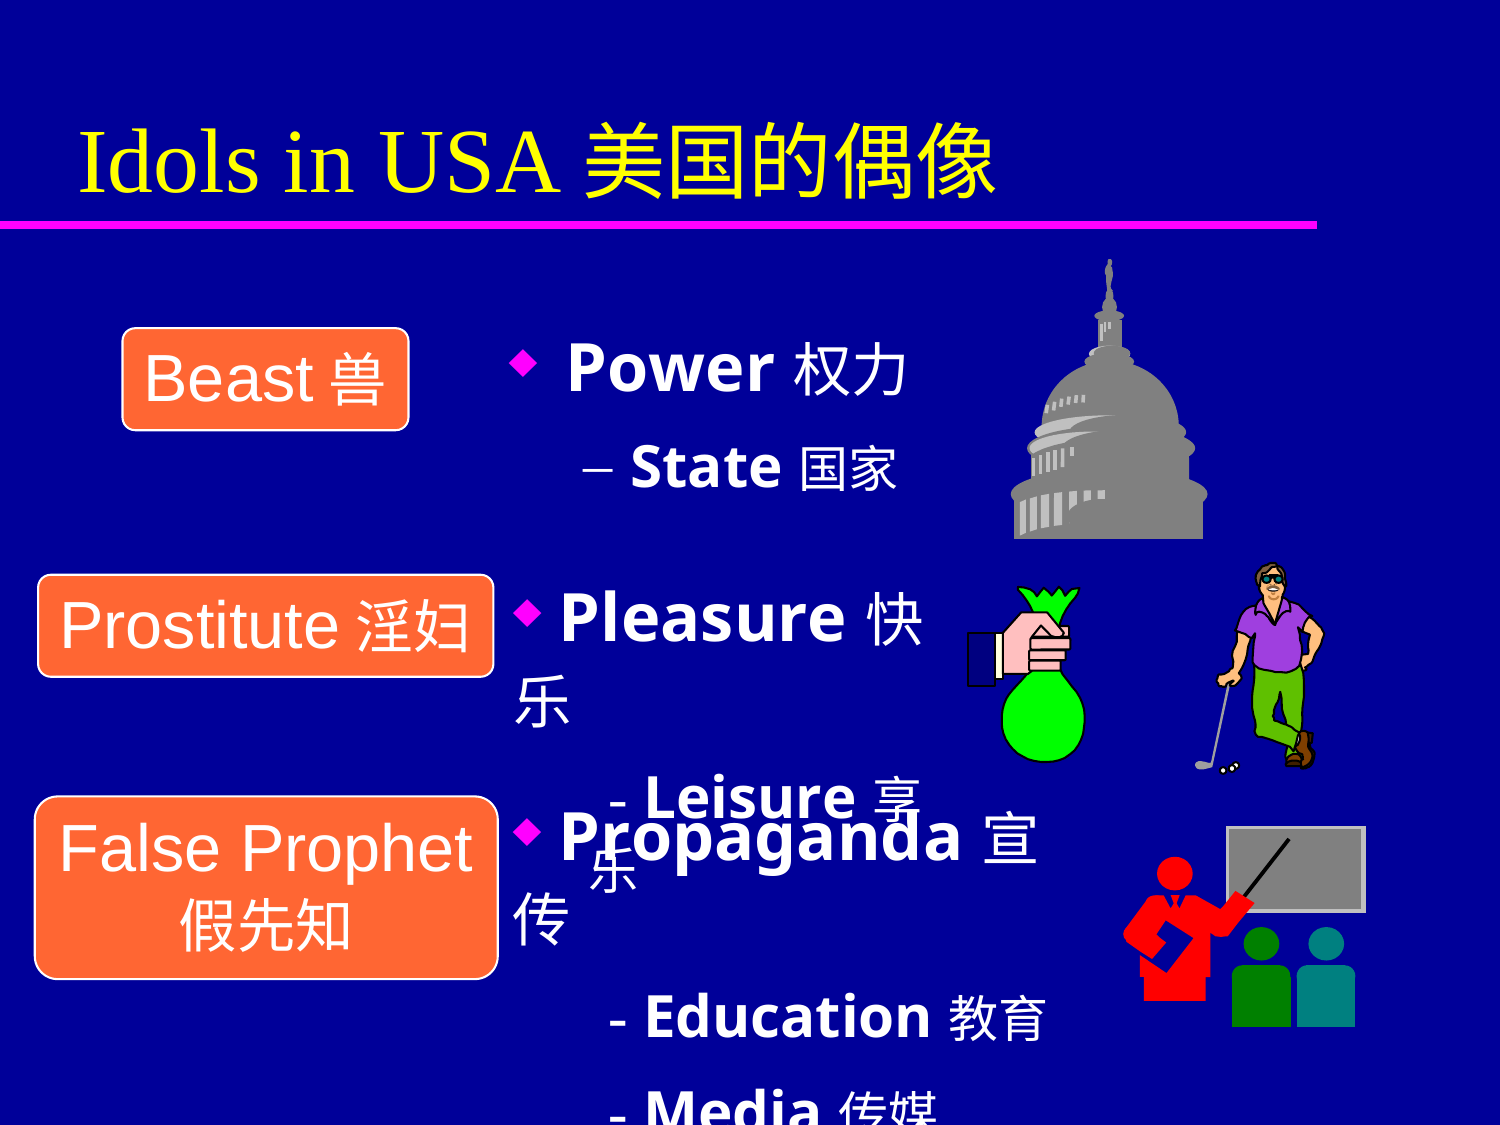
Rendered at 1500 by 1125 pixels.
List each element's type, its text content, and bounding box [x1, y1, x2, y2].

title Idols in USA美国的偶像 [62, 43, 1338, 225]
text_box Prostitute淫妇 [38, 574, 494, 677]
text_box [1228, 762, 1240, 772]
picture [1119, 822, 1370, 1032]
text_box [1219, 767, 1227, 774]
text_box False Prophet 假先知 [34, 796, 497, 980]
list Power权力 State国家 [493, 312, 1007, 538]
text_box Beast兽 [122, 328, 409, 431]
text_box Propaganda宣传 - Education教育 - Media传媒 [497, 781, 1069, 1125]
text_box [968, 586, 1085, 762]
picture [1007, 256, 1212, 544]
text_box [1195, 562, 1325, 770]
text_box Pleasure快乐 - Leisure享乐 [497, 562, 957, 912]
